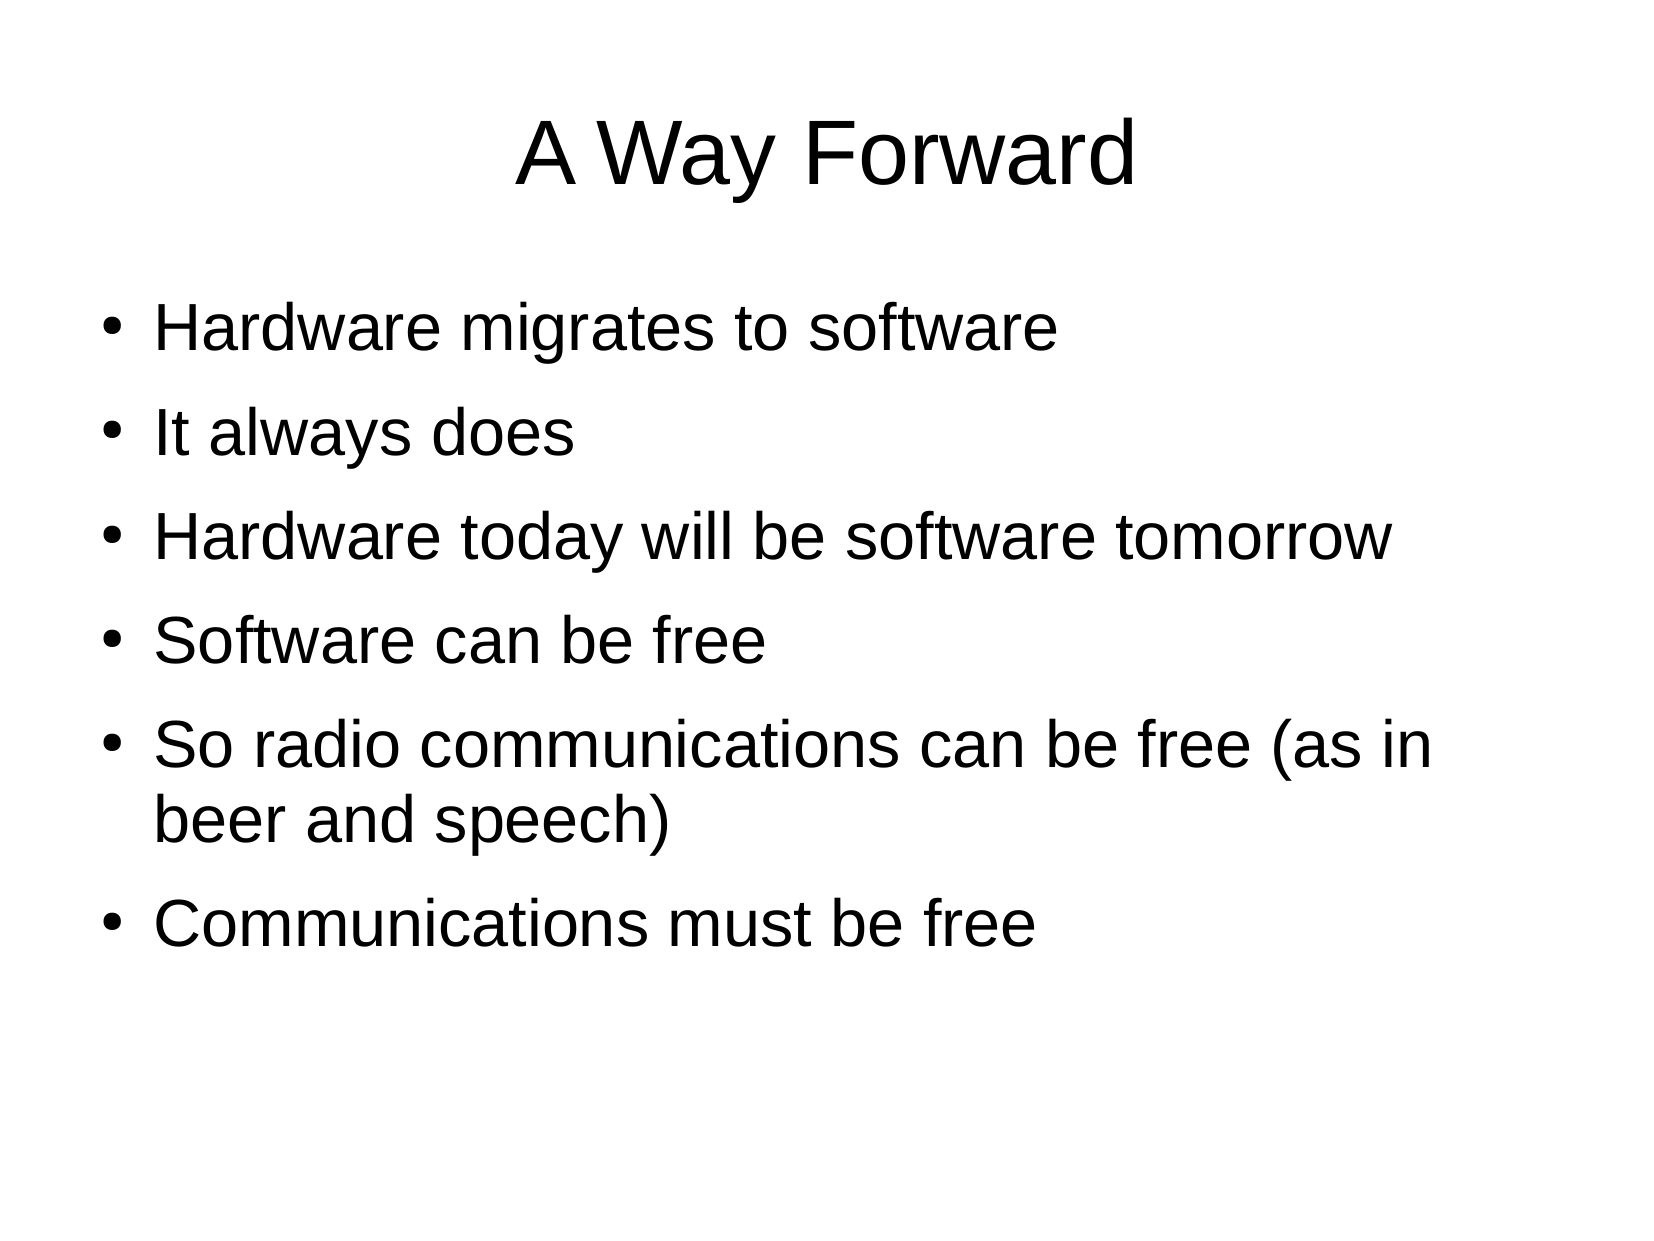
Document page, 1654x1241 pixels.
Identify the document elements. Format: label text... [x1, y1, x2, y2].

list Hardware migrates to software It always does Hardware today will be software tomorrow Software can be free So radio communications can be free (as in beer and speech) Communications must be free [82, 290, 1571, 1010]
title A Way Forward [82, 49, 1571, 257]
